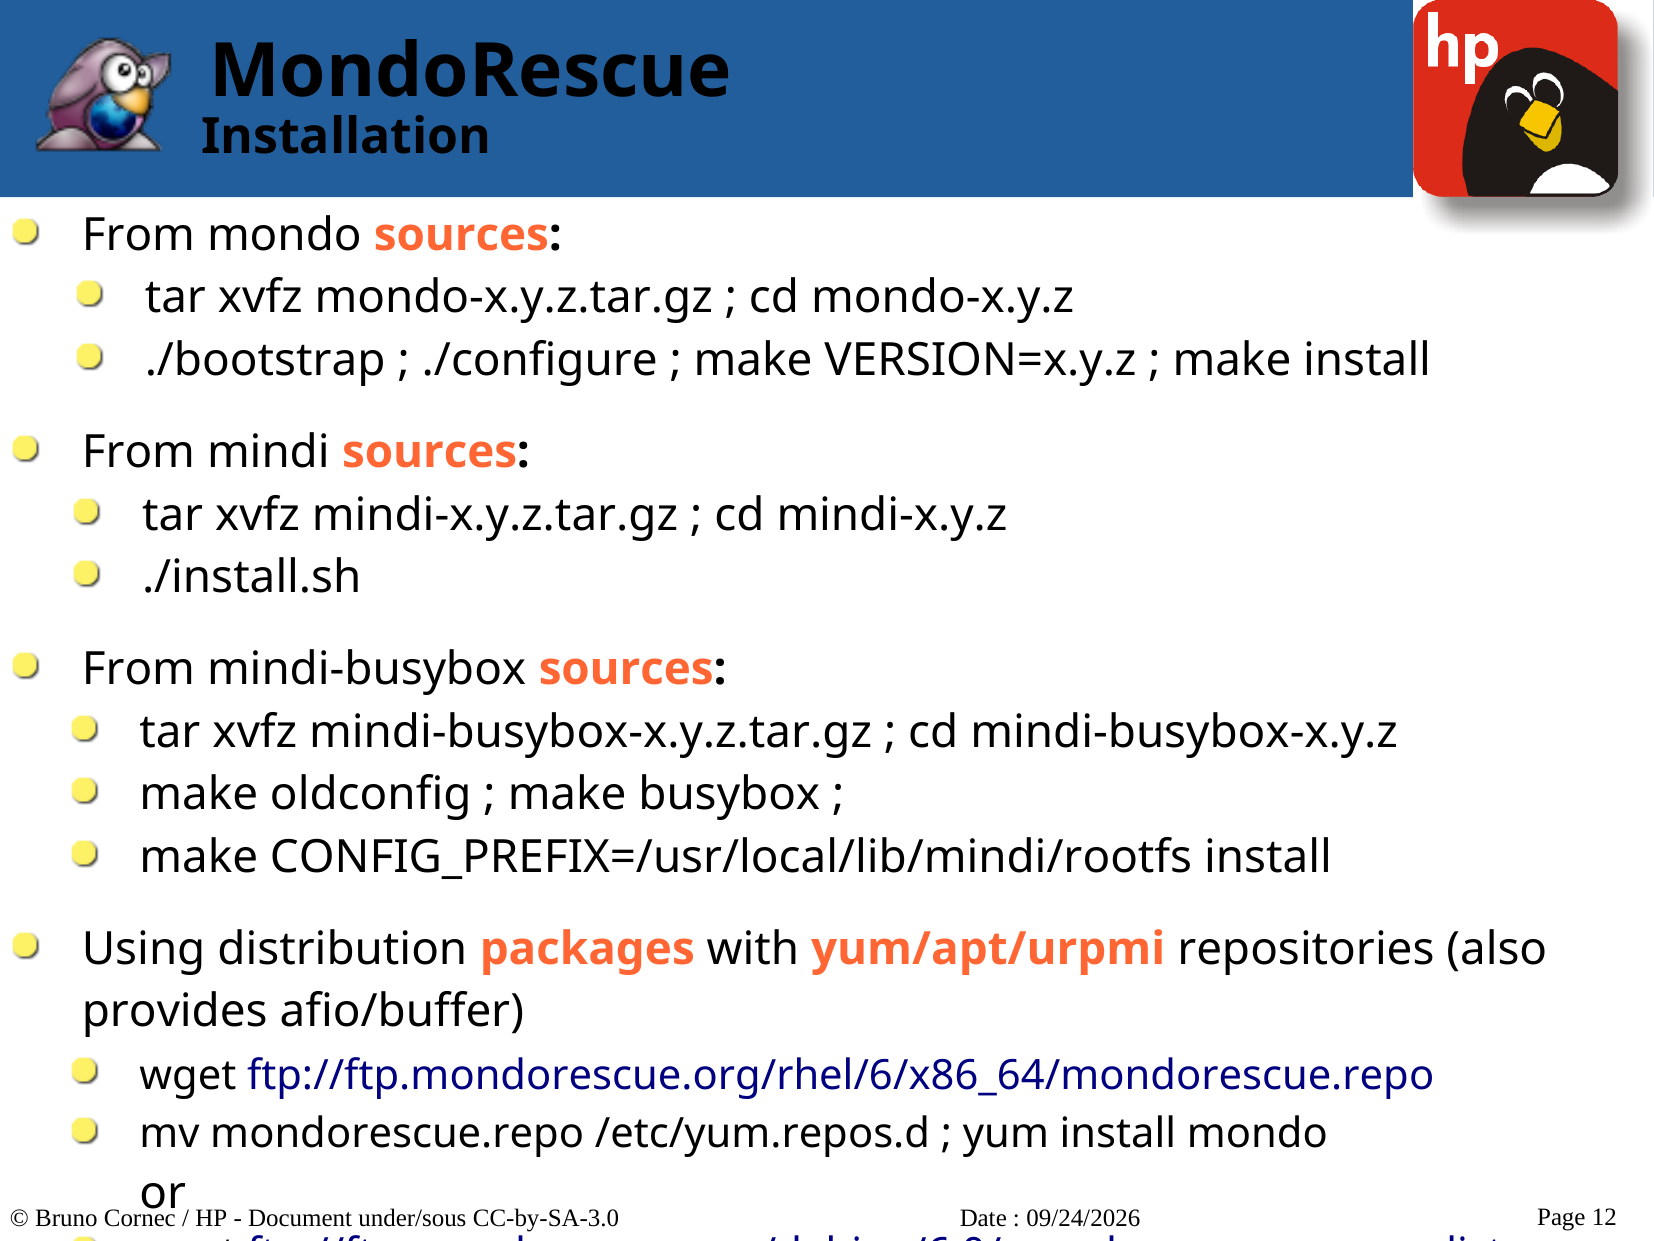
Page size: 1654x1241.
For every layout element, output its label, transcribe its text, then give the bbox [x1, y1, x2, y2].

picture [0, 0, 211, 199]
title Installation [201, 32, 1190, 241]
picture [1413, 0, 1654, 201]
list From mondo sources: tar xvfz mondo-x.y.z.tar.gz ; cd mondo-x.y.z ./bootstrap ; ./configure ; make VERSION=x.y.z ; make install From mindi sources: tar xvfz mindi-x.y.z.tar.gz ; cd mindi-x.y.z ./install.sh From mindi-busybox sources: tar xvfz mindi-busybox-x.y.z.tar.gz ; cd mindi-busybox-x.y.z make oldconfig ; make busybox ; make CONFIG_PREFIX=/usr/local/lib/mindi/rootfs install Using distribution packages with yum/apt/urpmi repositories (also provides afio/buffer) wget ftp://ftp.mondorescue.org/rhel/6/x86_64/mondorescue.repo mv mondorescue.repo /etc/yum.repos.d ; yum install mondo or wget ftp://ftp.mondorescue.org/debian/6.0/mondorescue.sources.list mv mondorescue.sources.list /etc/apt/sources.list.d ; apt-get install mondo [0, 201, 1654, 1182]
picture [70, 1235, 101, 1241]
